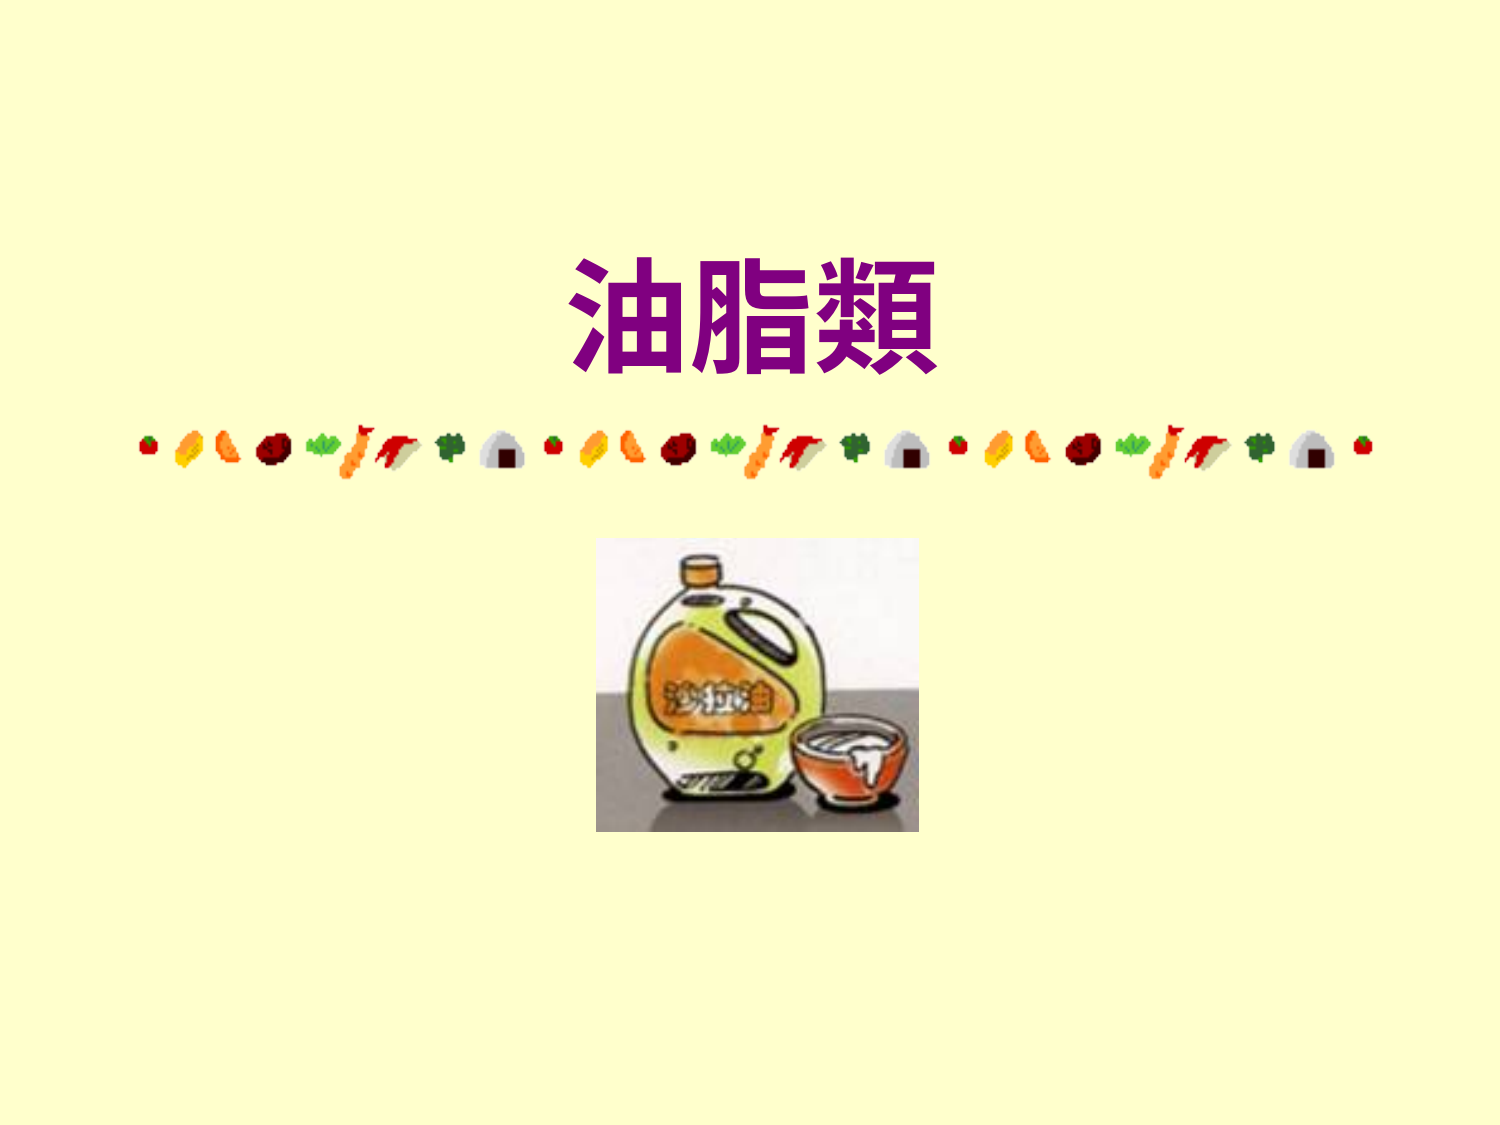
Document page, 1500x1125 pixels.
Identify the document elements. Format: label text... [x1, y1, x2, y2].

picture [596, 538, 919, 832]
picture [135, 420, 1378, 483]
title 油脂類 [76, 219, 1427, 408]
